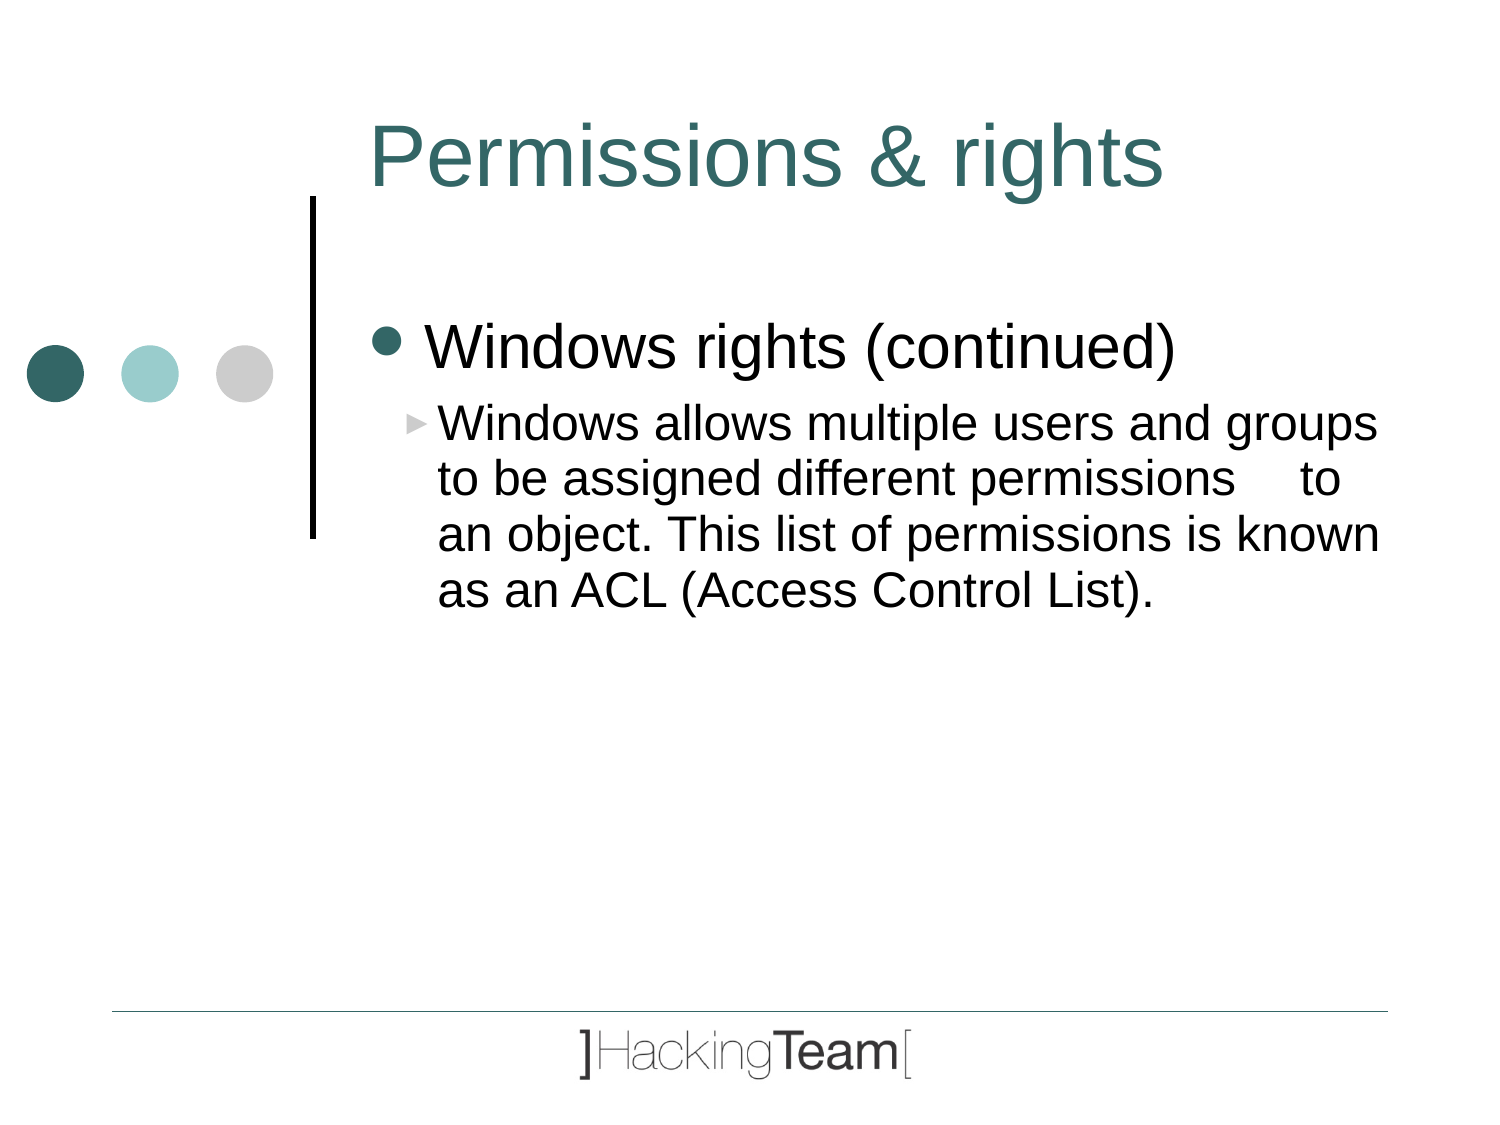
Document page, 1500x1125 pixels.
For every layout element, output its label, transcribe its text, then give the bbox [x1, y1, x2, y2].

title Permissions & rights [249, 38, 1401, 275]
list Windows rights (continued) Windows allows multiple users and groups to be assigned different permissions to an object. This list of permissions is known as an ACL (Access Control List). [249, 312, 1401, 1041]
picture [574, 1041, 916, 1084]
